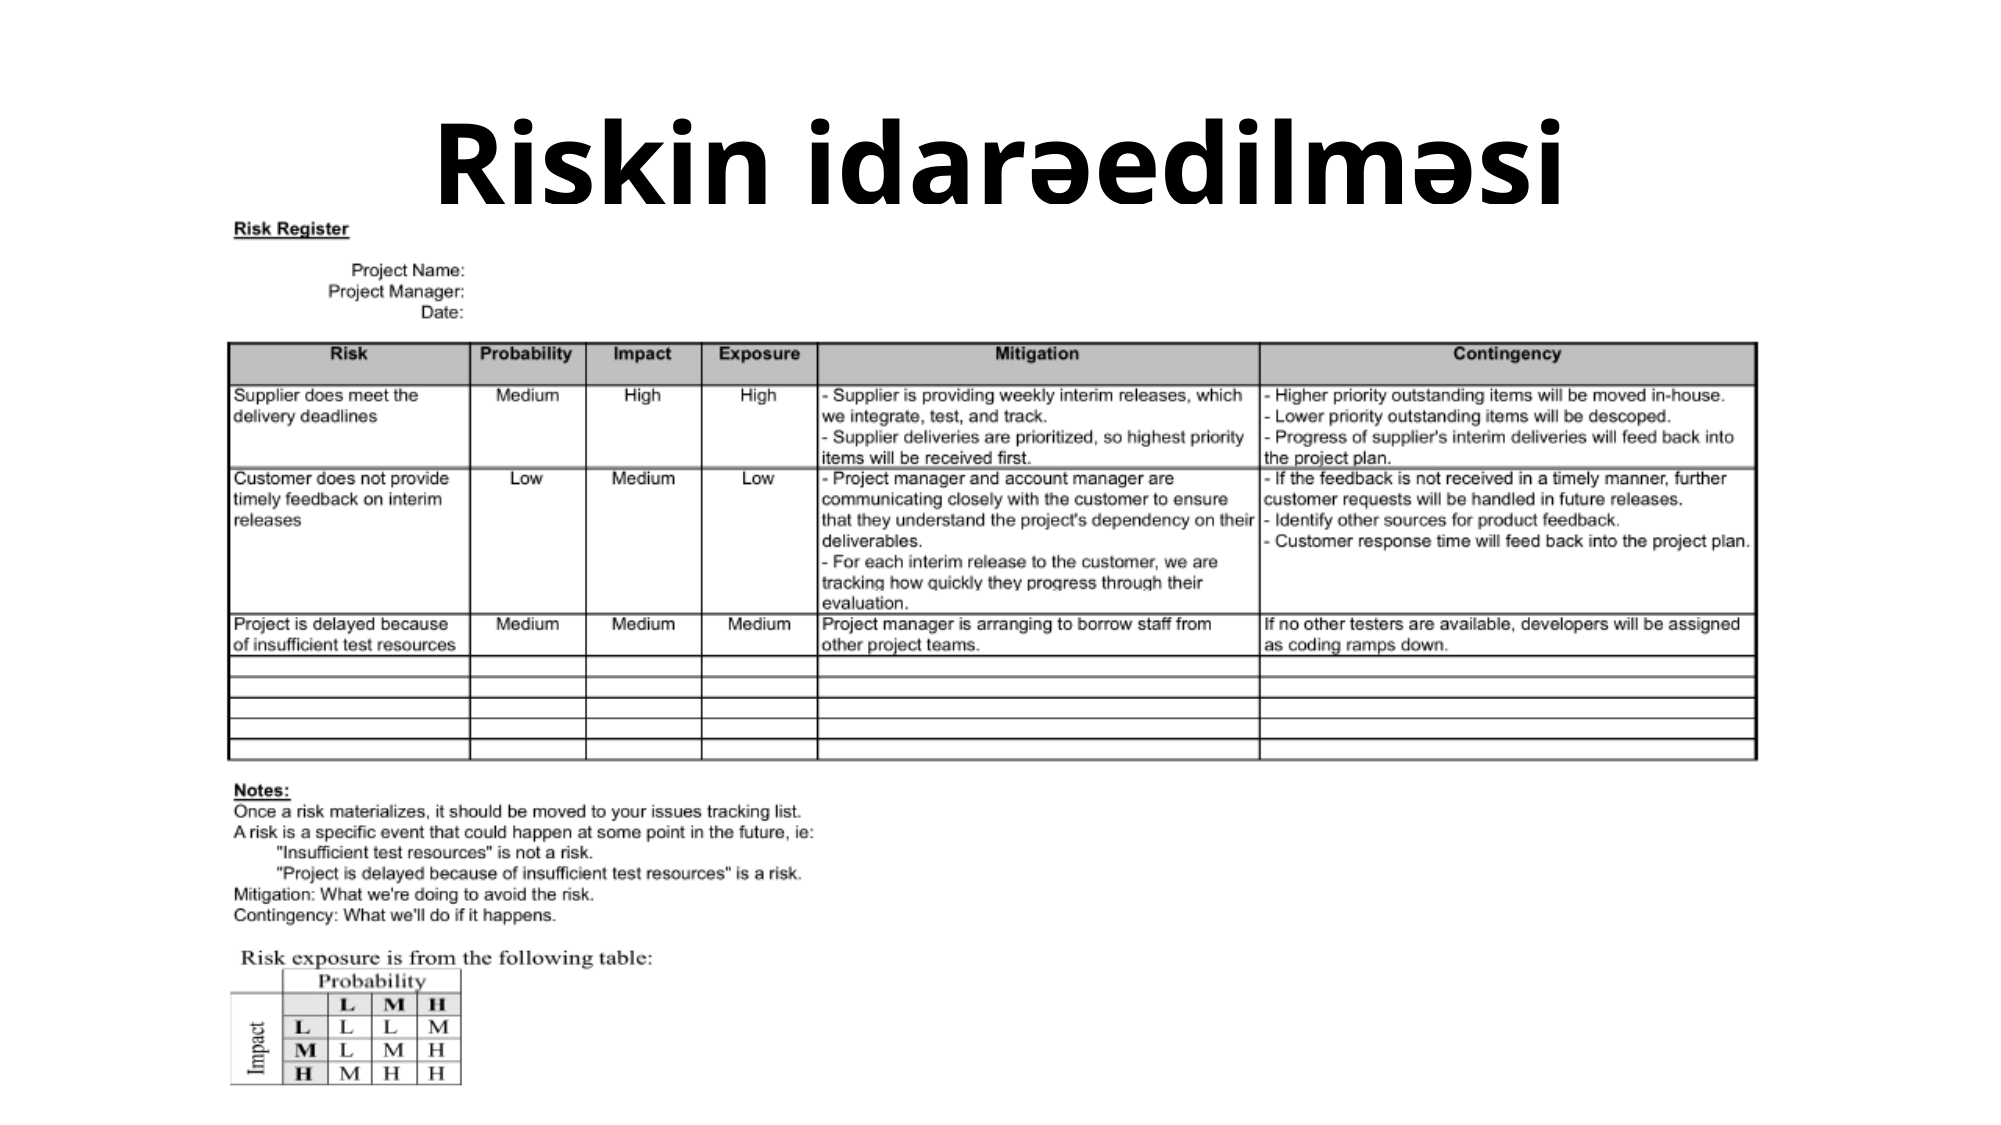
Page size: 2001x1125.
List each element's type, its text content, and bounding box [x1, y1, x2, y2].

picture [205, 204, 1768, 1093]
title Riskin idarəedilməsi [137, 59, 1863, 278]
